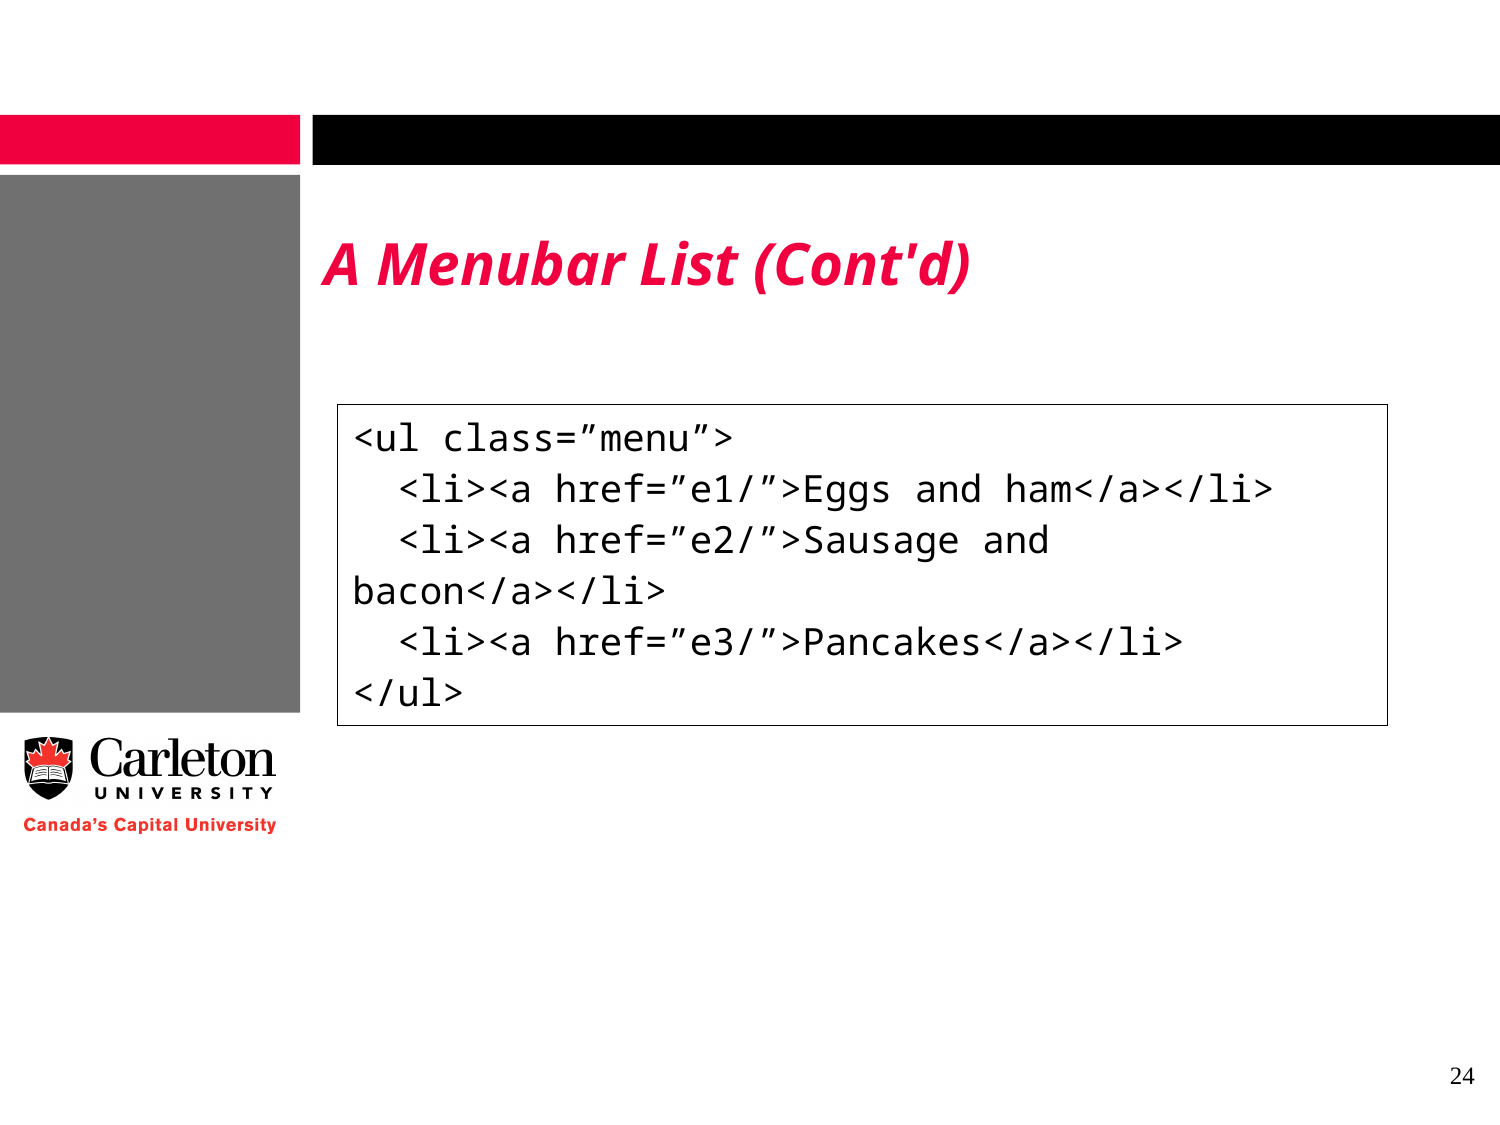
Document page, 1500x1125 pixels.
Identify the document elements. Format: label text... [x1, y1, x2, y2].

picture [24, 737, 276, 834]
text_box <ul class=”menu”> <li><a href=”e1/”>Eggs and ham</a></li> <li><a href=”e2/”>Sausage and bacon</a></li> <li><a href=”e3/”>Pancakes</a></li> </ul> [337, 404, 1388, 676]
title A Menubar List (Cont'd) [324, 194, 1450, 331]
